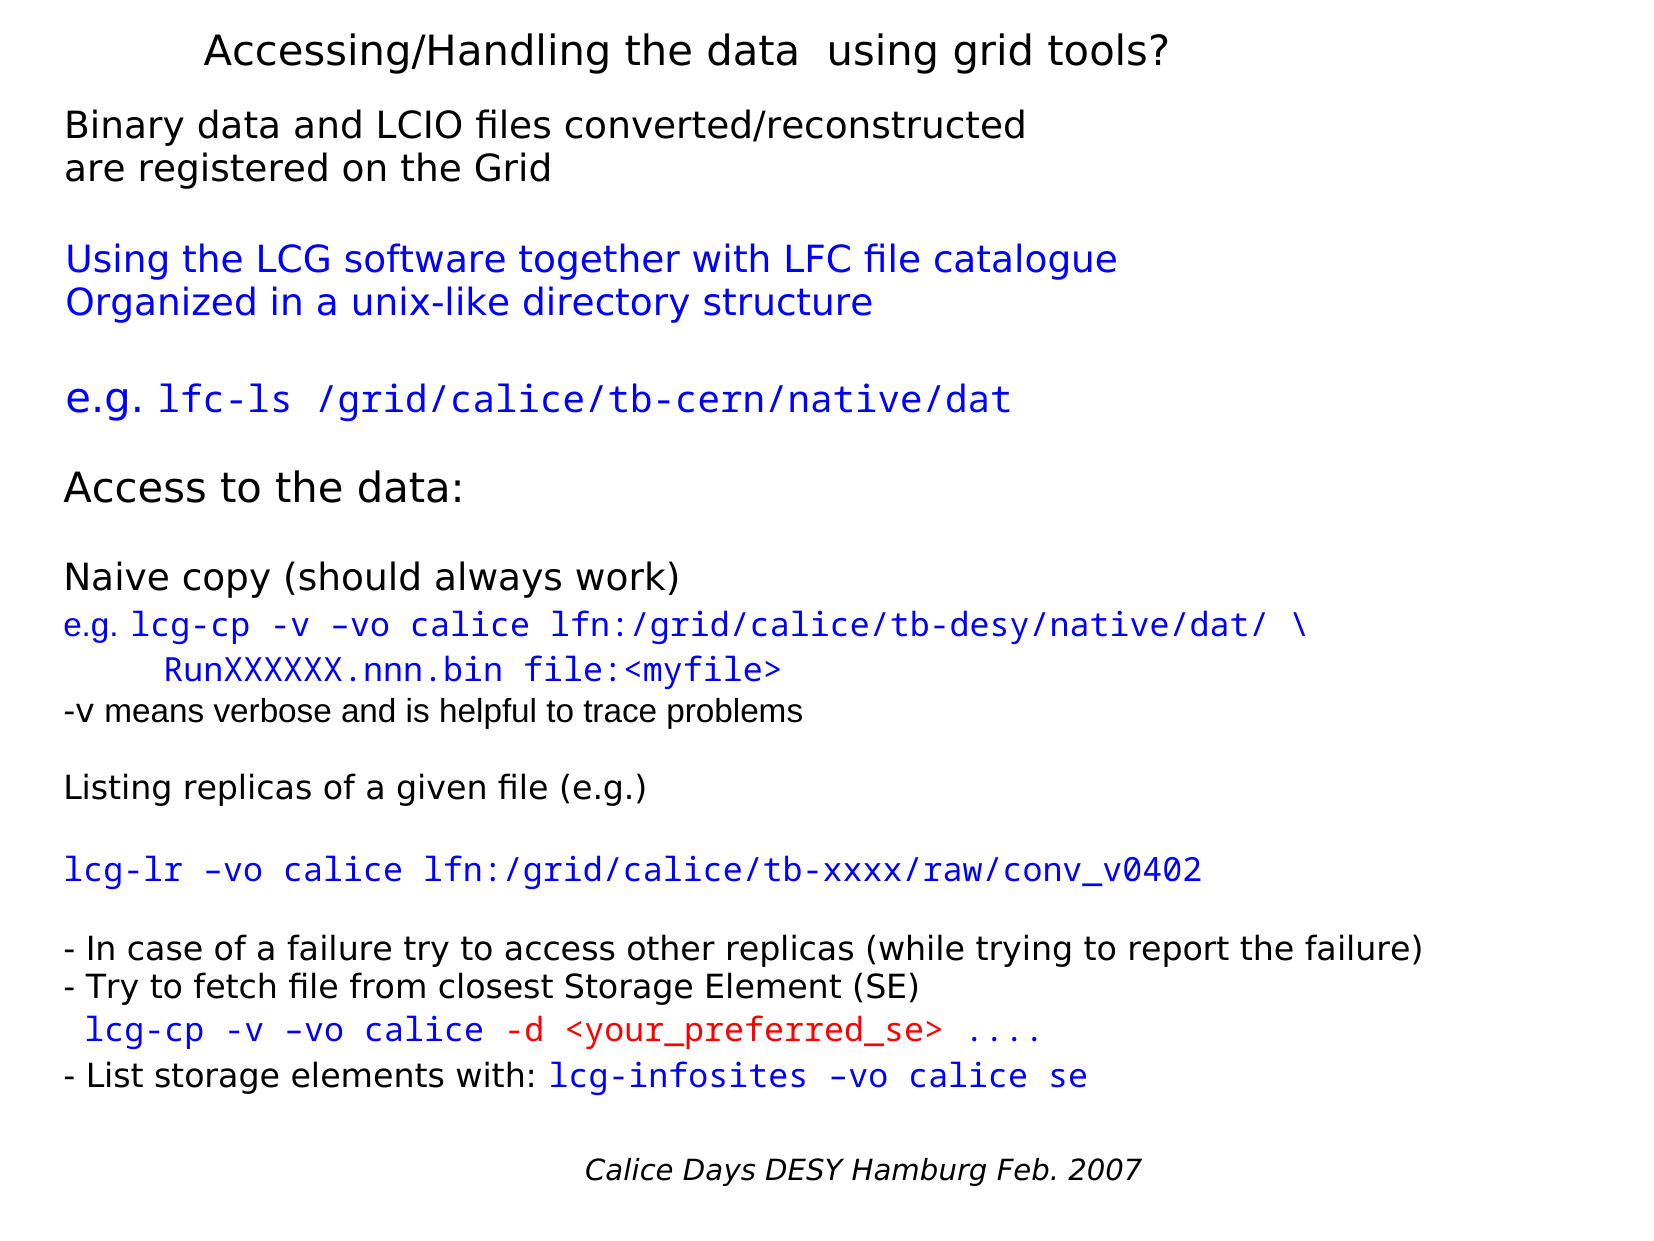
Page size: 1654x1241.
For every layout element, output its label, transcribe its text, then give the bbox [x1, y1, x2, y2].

text_box Binary data and LCIO files converted/reconstructed are registered on the Grid [49, 96, 1503, 199]
text_box Using the LCG software together with LFC file catalogue Organized in a unix-like directory structure e.g. lfc-ls /grid/calice/tb-cern/native/dat [50, 230, 1155, 431]
text_box Access to the data: Naive copy (should always work) e.g. lcg-cp -v –vo calice lfn:/grid/calice/tb-desy/native/dat/ \ RunXXXXXX.nnn.bin file:<myfile> -v means verbose and is helpful to trace problems Listing replicas of a given file (e.g.) lcg-lr –vo calice lfn:/grid/calice/tb-xxxx/raw/conv_v0402 - In case of a failure try to access other replicas (while trying to report the failure) - Try to fetch file from closest Storage Element (SE) lcg-cp -v –vo calice -d <your_preferred_se> .... - List storage elements with: lcg-infosites –vo calice se [48, 455, 1636, 1083]
text_box Accessing/Handling the data using grid tools? [188, 19, 1654, 83]
